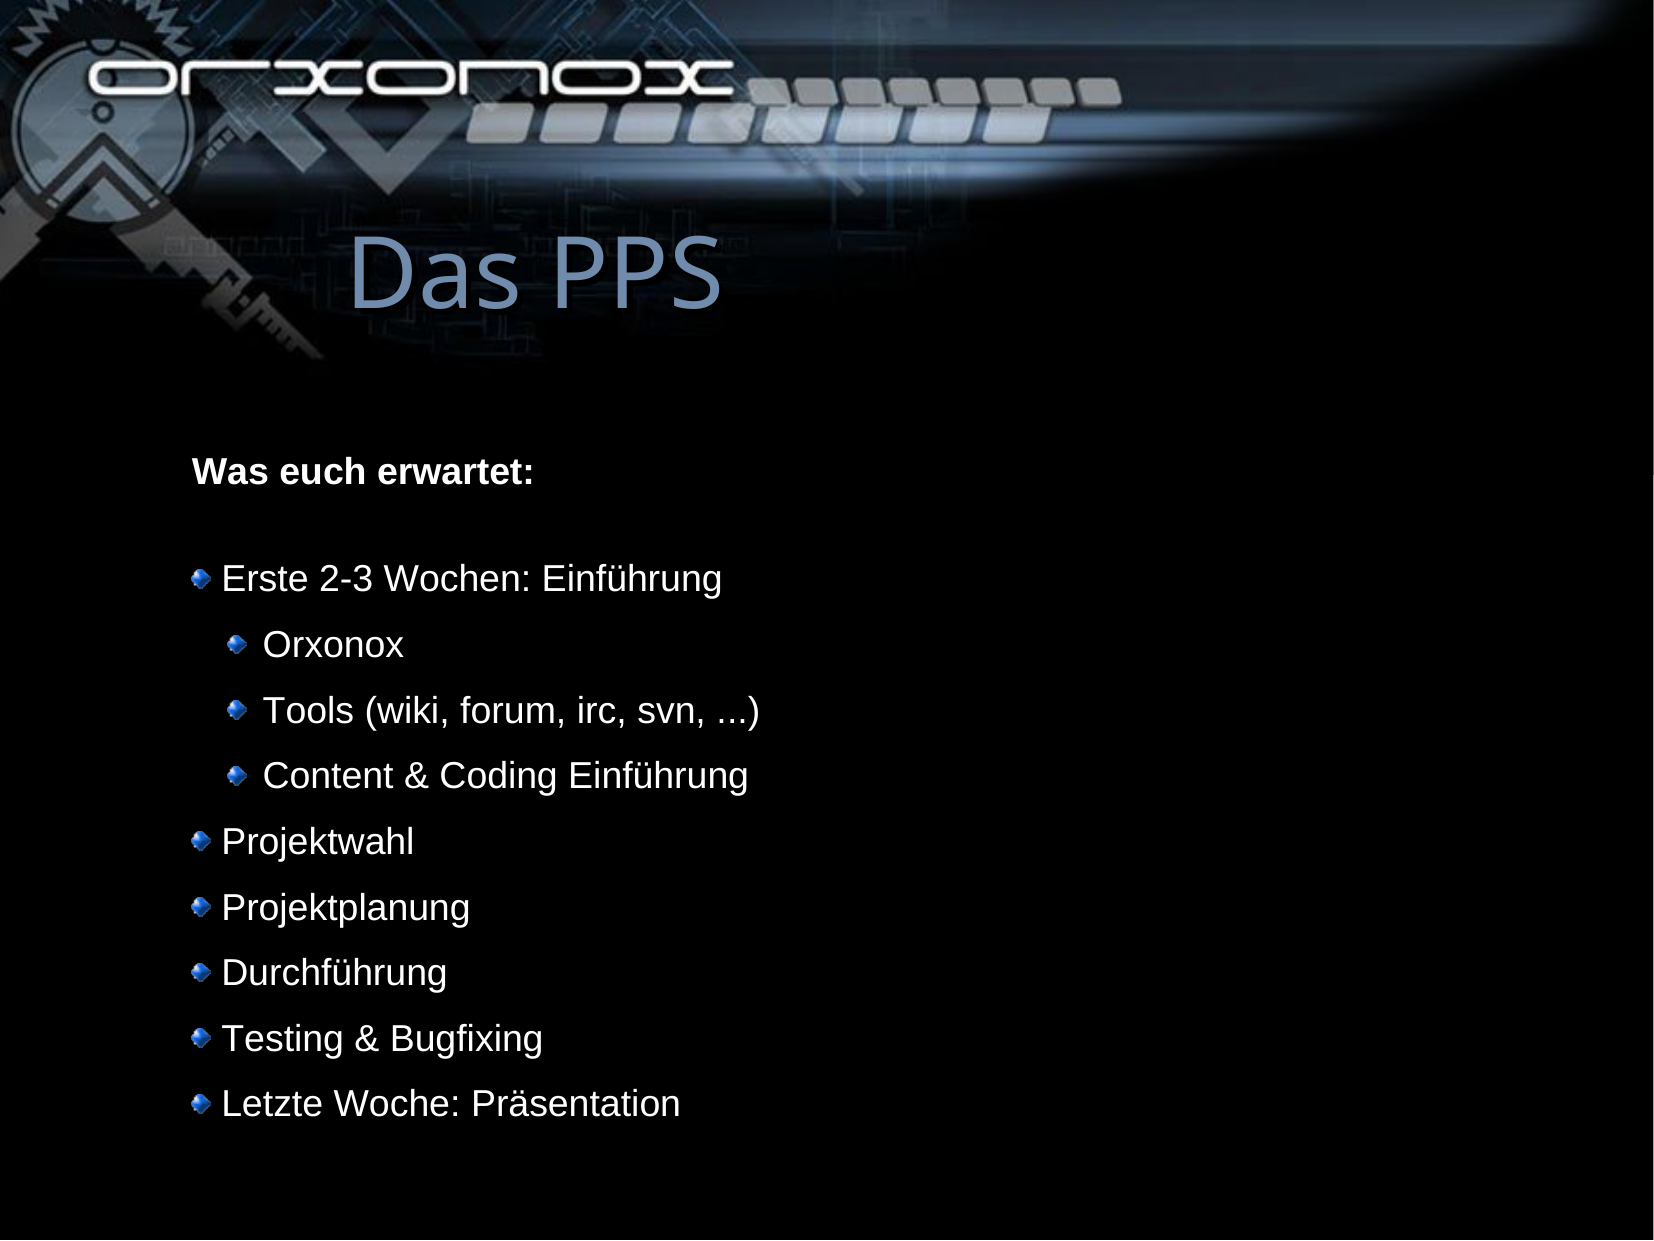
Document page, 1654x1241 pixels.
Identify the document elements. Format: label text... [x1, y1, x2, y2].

picture [0, 0, 1654, 475]
text_box Was euch erwartet: Erste 2-3 Wochen: Einführung Orxonox Tools (wiki, forum, irc, svn, ...) Content & Coding Einführung Projektwahl Projektplanung Durchführung Testing & Bugfixing Letzte Woche: Präsentation [177, 442, 1329, 1133]
text_box Das PPS [330, 194, 1418, 250]
